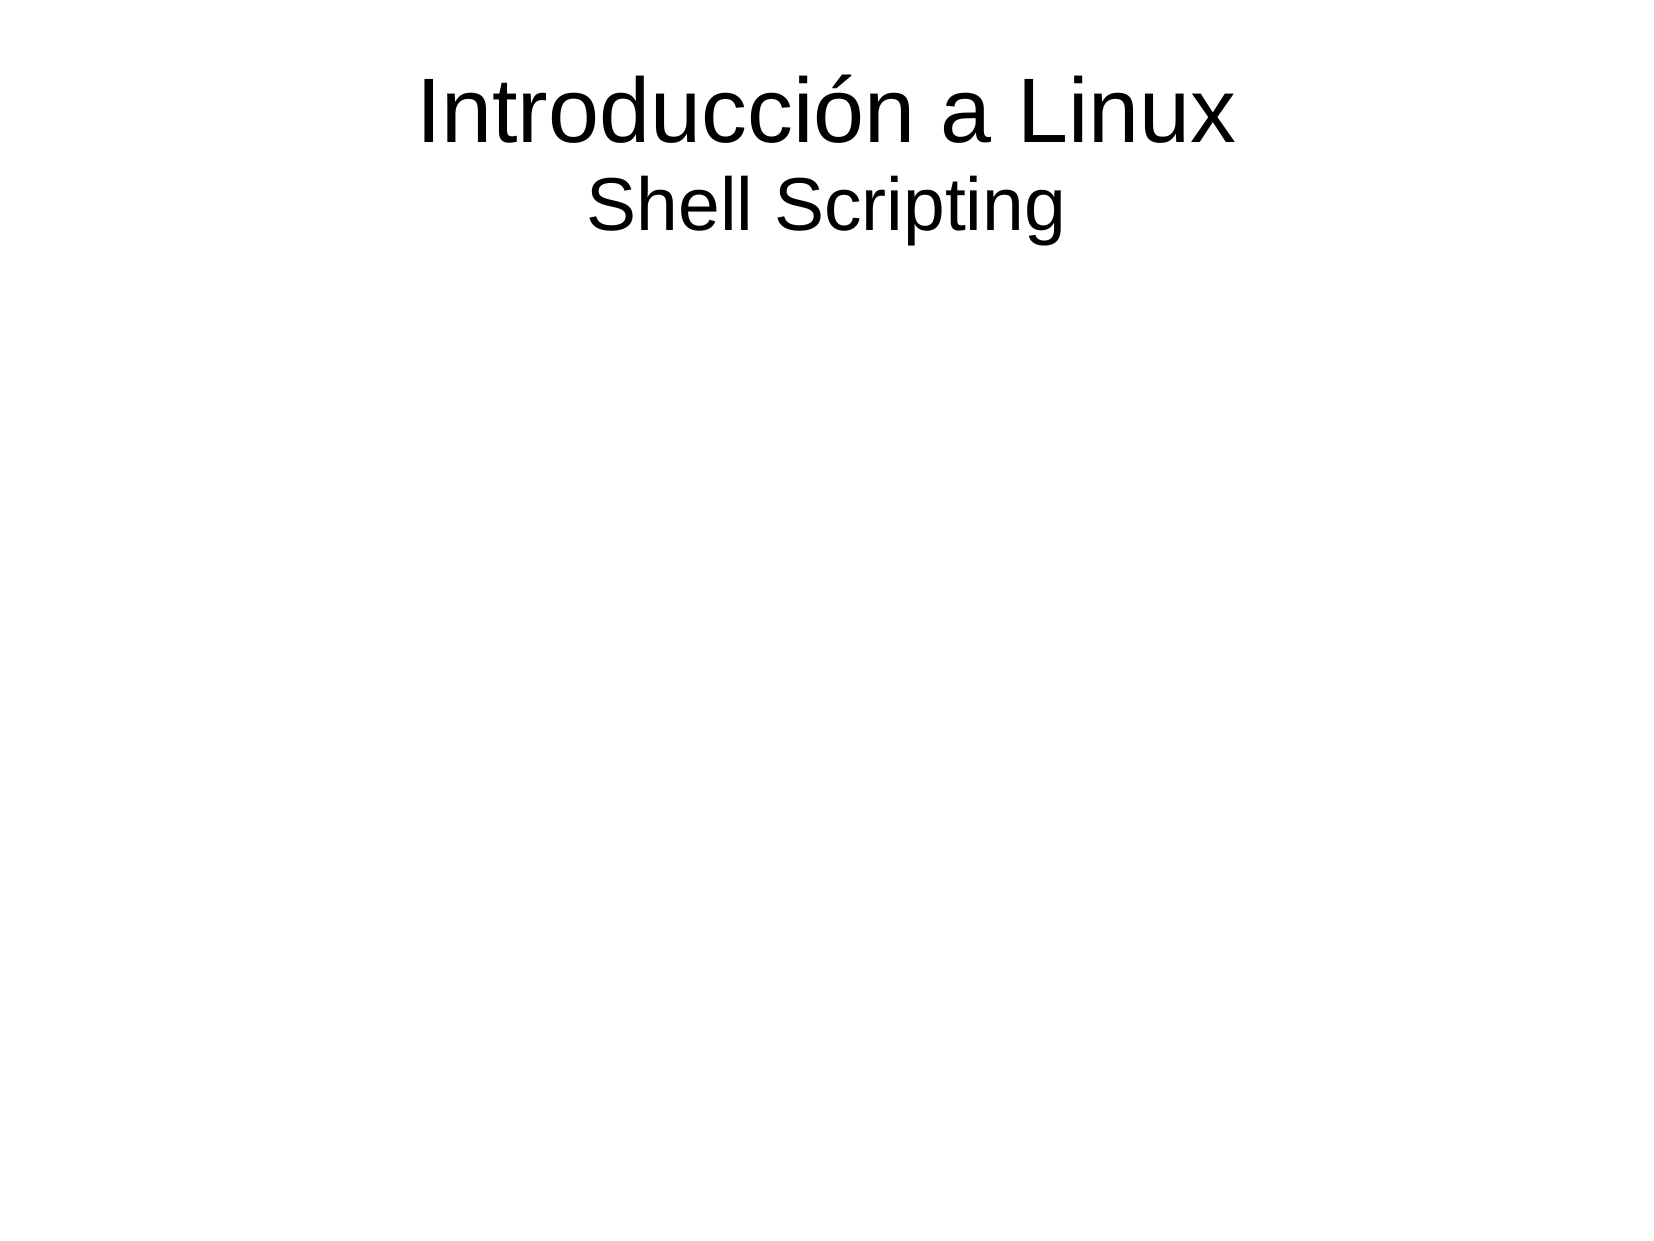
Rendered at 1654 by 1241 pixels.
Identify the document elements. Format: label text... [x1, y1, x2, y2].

title Introducción a Linux Shell Scripting [82, 49, 1571, 257]
